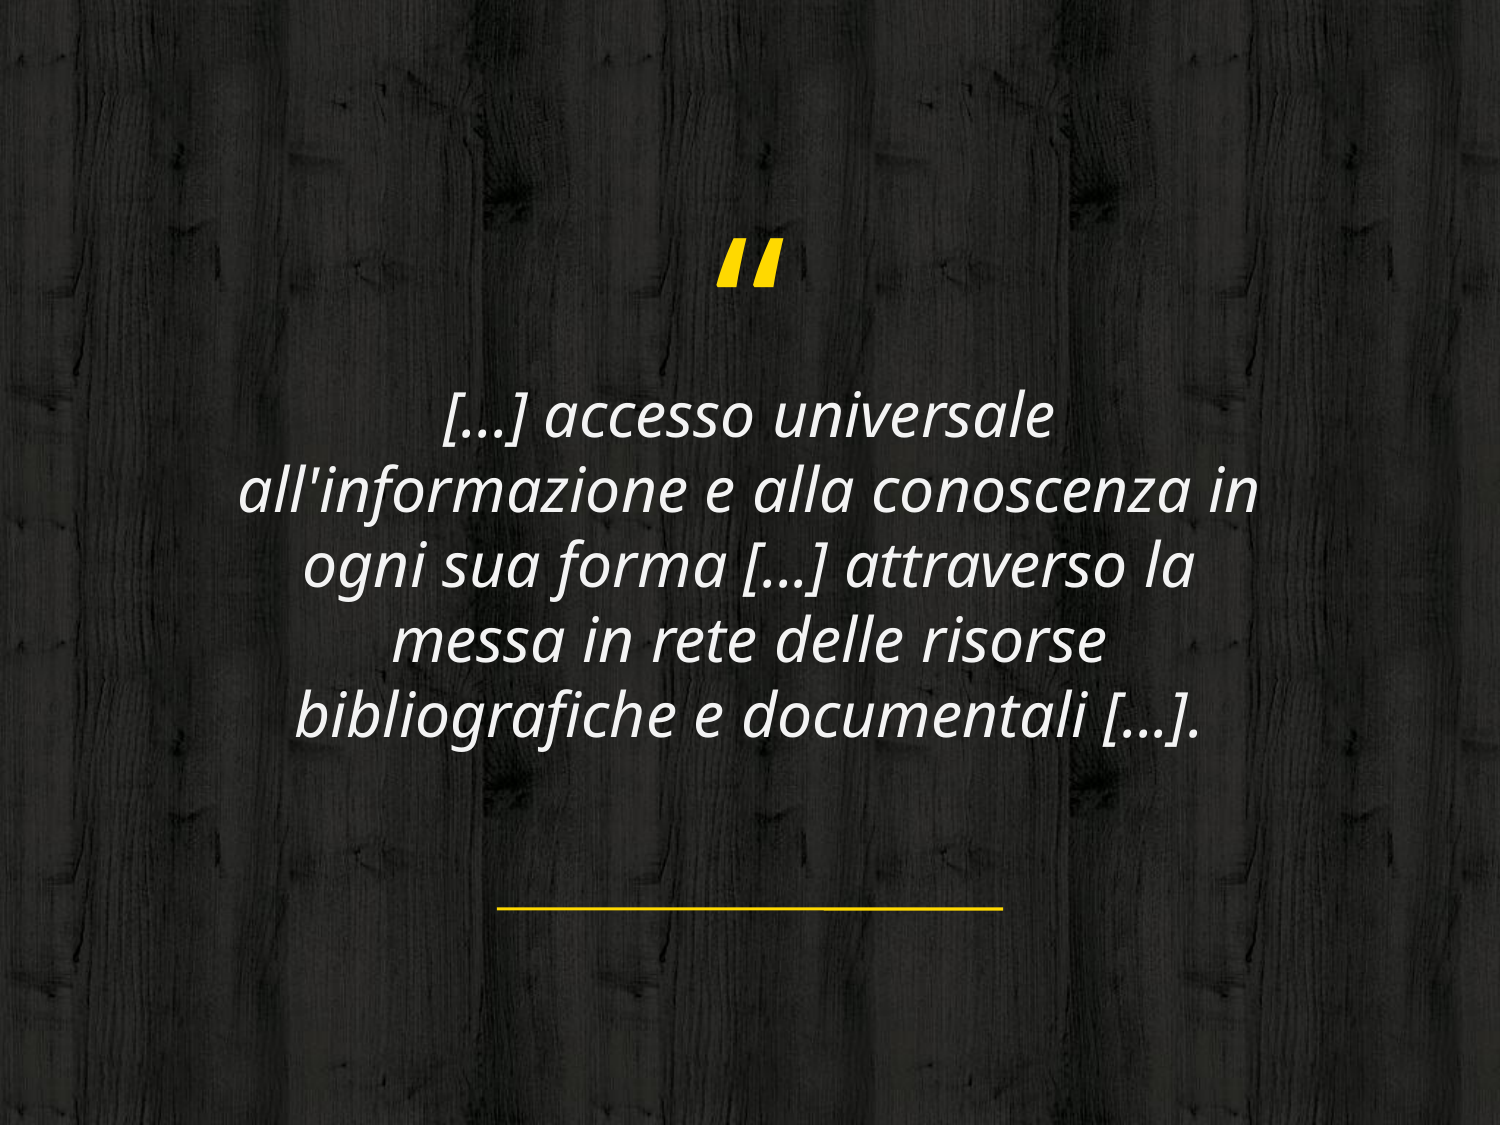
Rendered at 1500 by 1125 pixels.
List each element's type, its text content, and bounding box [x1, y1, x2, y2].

picture [0, 0, 1500, 1125]
list [...] accesso universale all'informazione e alla conoscenza in ogni sua forma [...] attraverso la messa in rete delle risorse bibliografiche e documentali [...]. [206, 472, 1294, 653]
